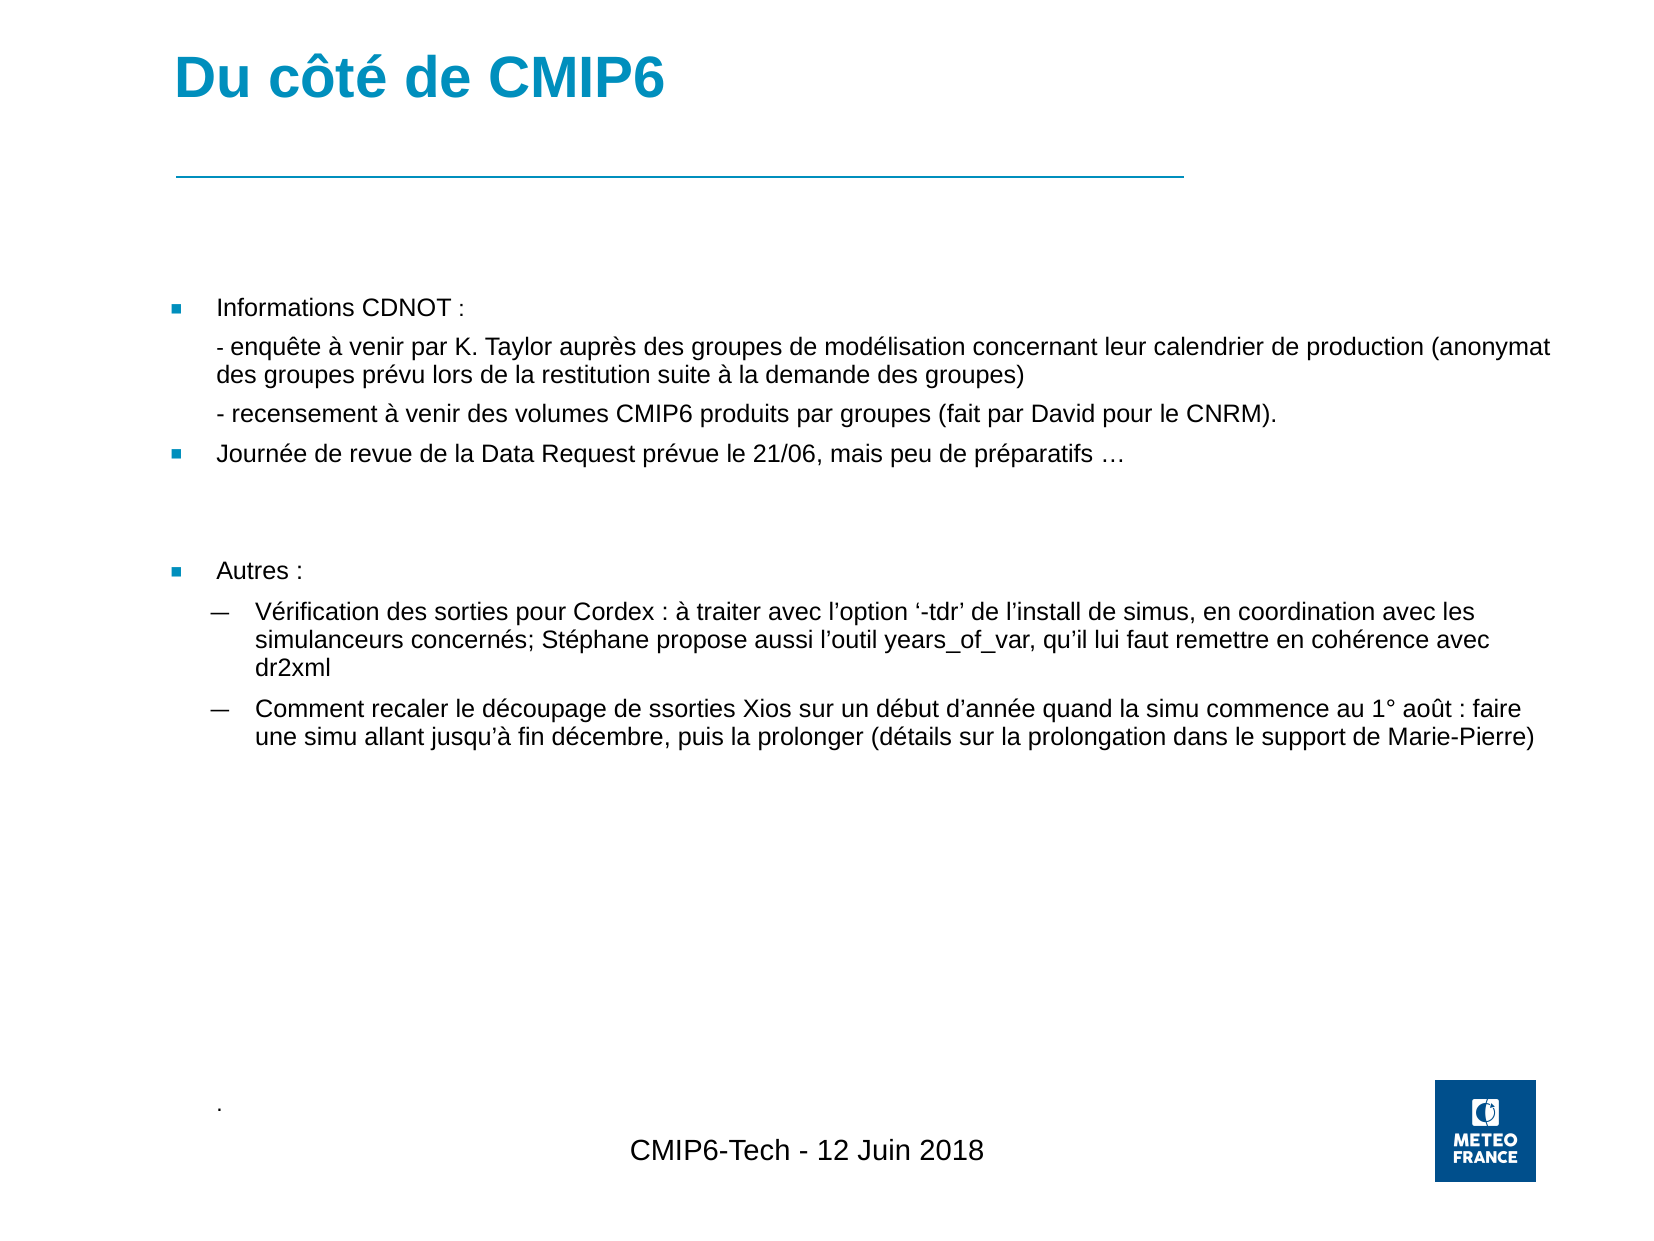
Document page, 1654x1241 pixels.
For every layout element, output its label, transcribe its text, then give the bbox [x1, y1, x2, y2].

picture [1435, 1159, 1536, 1182]
title Du côté de CMIP6 [174, 0, 1654, 156]
list Informations CDNOT : - enquête à venir par K. Taylor auprès des groupes de modélisation concernant leur calendrier de production (anonymat des groupes prévu lors de la restitution suite à la demande des groupes) - recensement à venir des volumes CMIP6 produits par groupes (fait par David pour le CNRM). Journée de revue de la Data Request prévue le 21/06, mais peu de préparatifs … Autres : Vérification des sorties pour Cordex : à traiter avec l’option ‘-tdr’ de l’install de simus, en coordination avec les simulanceurs concernés; Stéphane propose aussi l’outil years_of_var, qu’il lui faut remettre en cohérence avec dr2xml Comment recaler le découpage de ssorties Xios sur un début d’année quand la simu commence au 1° août : faire une simu allant jusqu’à fin décembre, puis la prolonger (détails sur la prolongation dans le support de Marie-Pierre) . [160, 257, 1563, 1159]
